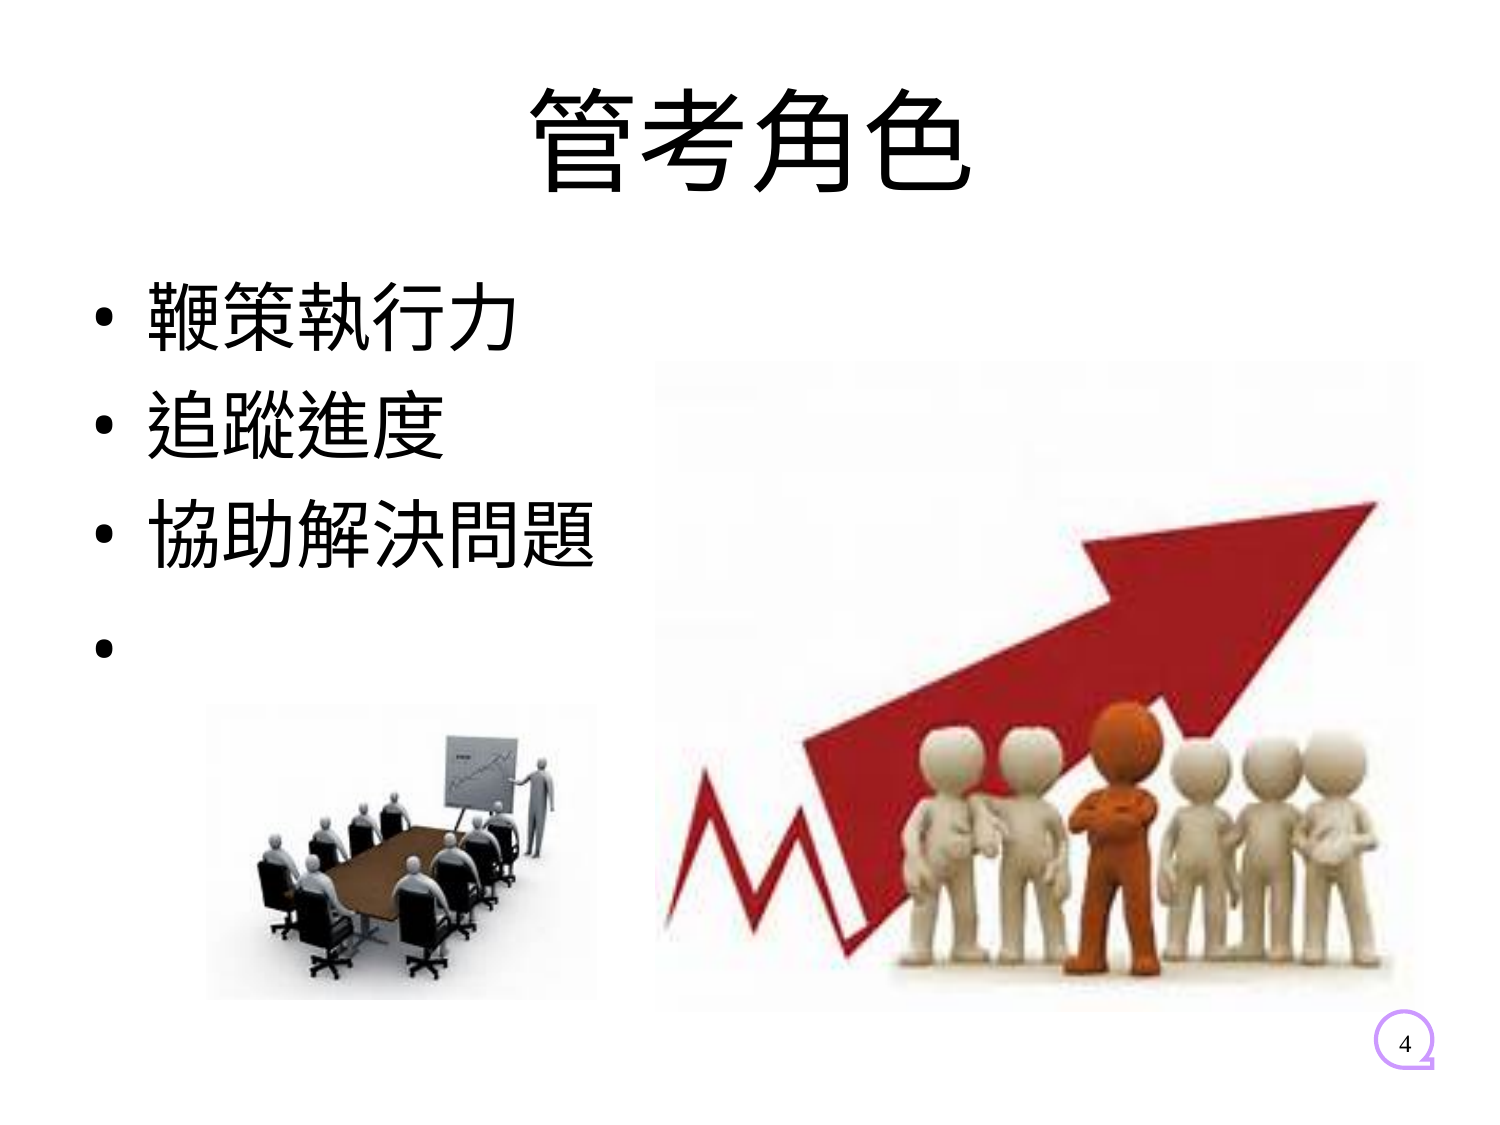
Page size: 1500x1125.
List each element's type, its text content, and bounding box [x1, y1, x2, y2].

picture [655, 361, 1424, 1012]
list 鞭策執行力 追蹤進度 協助解決問題 [75, 262, 1426, 1005]
text_box 4 [1375, 1011, 1433, 1068]
picture [206, 704, 597, 1000]
title 管考角色 [75, 45, 1426, 233]
